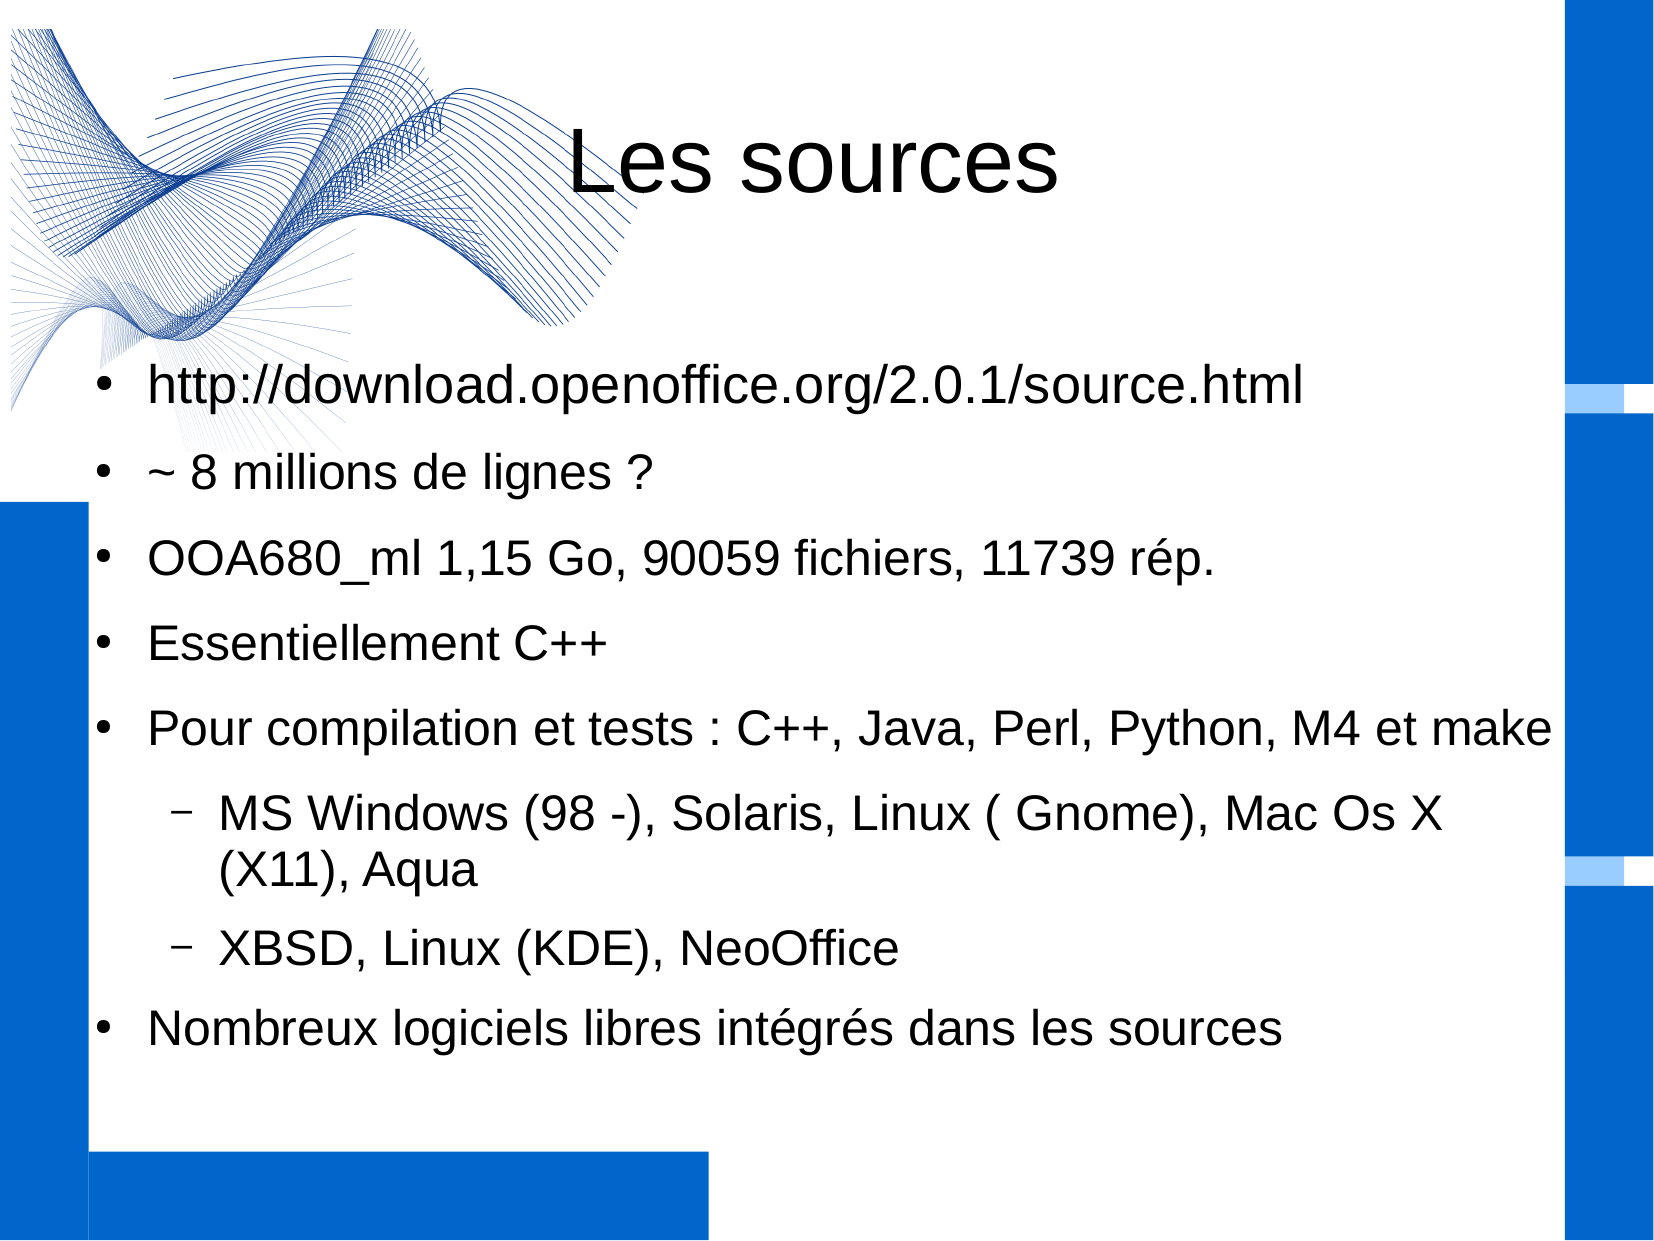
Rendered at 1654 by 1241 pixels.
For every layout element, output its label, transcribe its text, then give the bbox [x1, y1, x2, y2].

text_box [1564, 0, 1654, 1241]
text_box [0, 501, 709, 1241]
title Les sources [82, 56, 1571, 266]
picture [11, 29, 650, 452]
list http://download.openoffice.org/2.0.1/source.html ~ 8 millions de lignes ? OOA680_ml 1,15 Go, 90059 fichiers, 11739 rép. Essentiellement C++ Pour compilation et tests : C++, Java, Perl, Python, M4 et make MS Windows (98 -), Solaris, Linux ( Gnome), Mac Os X (X11), Aqua XBSD, Linux (KDE), NeoOffice Nombreux logiciels libres intégrés dans les sources [76, 354, 1565, 1123]
